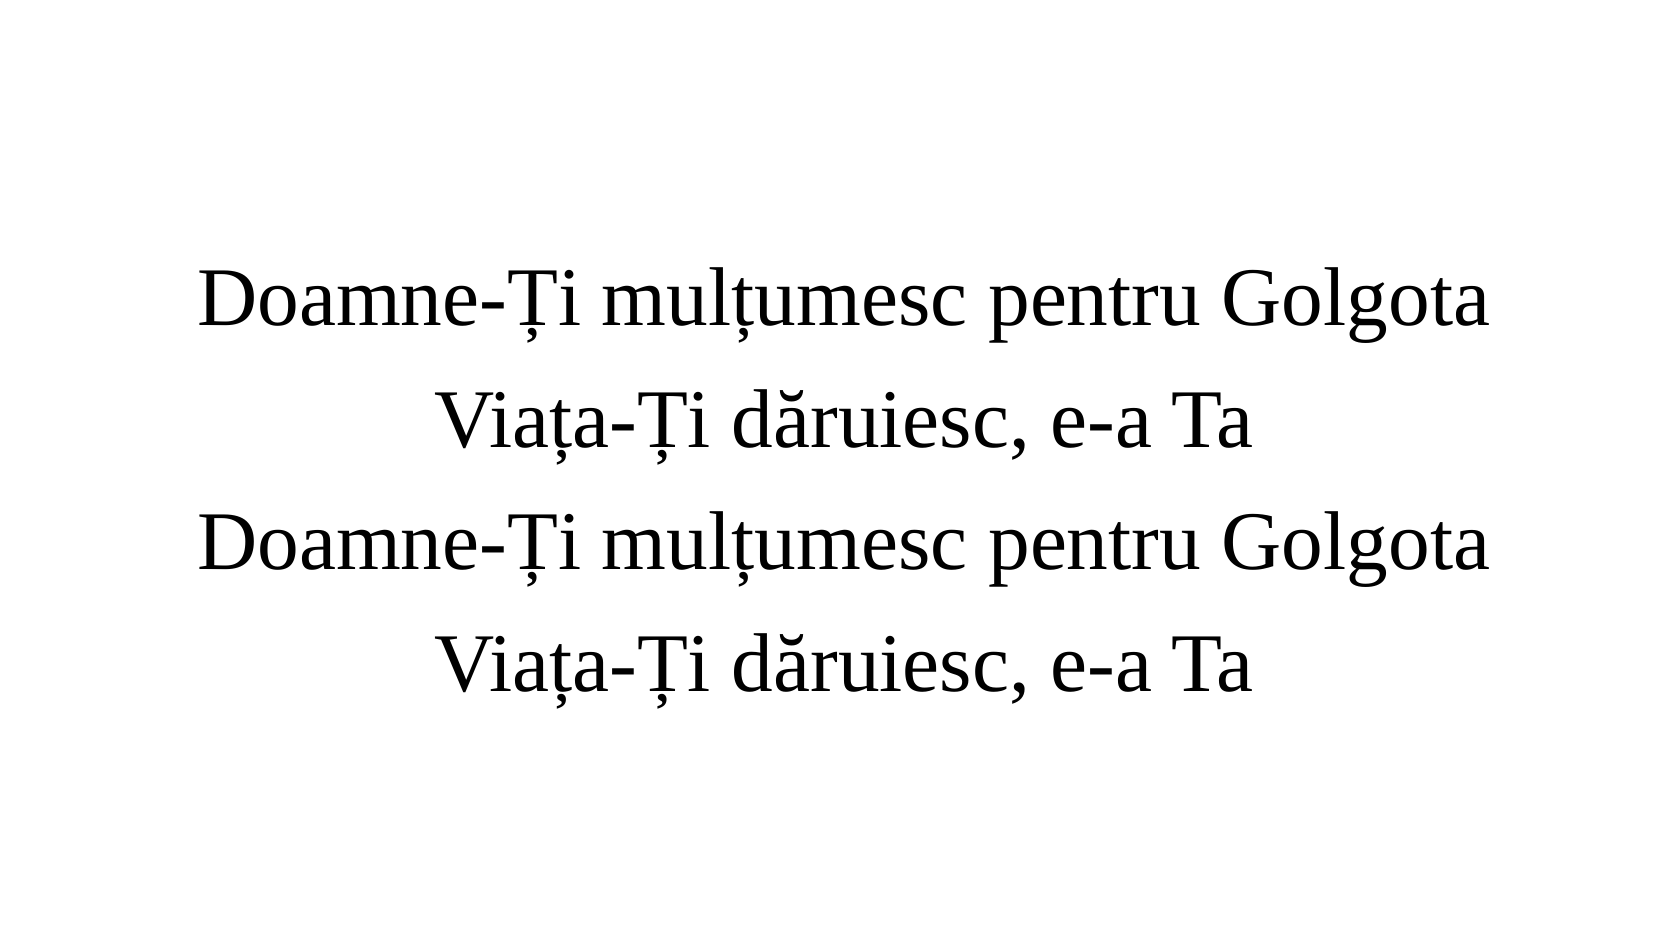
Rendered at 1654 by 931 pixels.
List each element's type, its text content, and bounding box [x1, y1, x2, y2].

subtitle Doamne-Ți mulțumesc pentru Golgota Viața-Ți dăruiesc, e-a Ta Doamne-Ți mulțumesc pentru Golgota Viața-Ți dăruiesc, e-a Ta [177, 238, 1512, 712]
